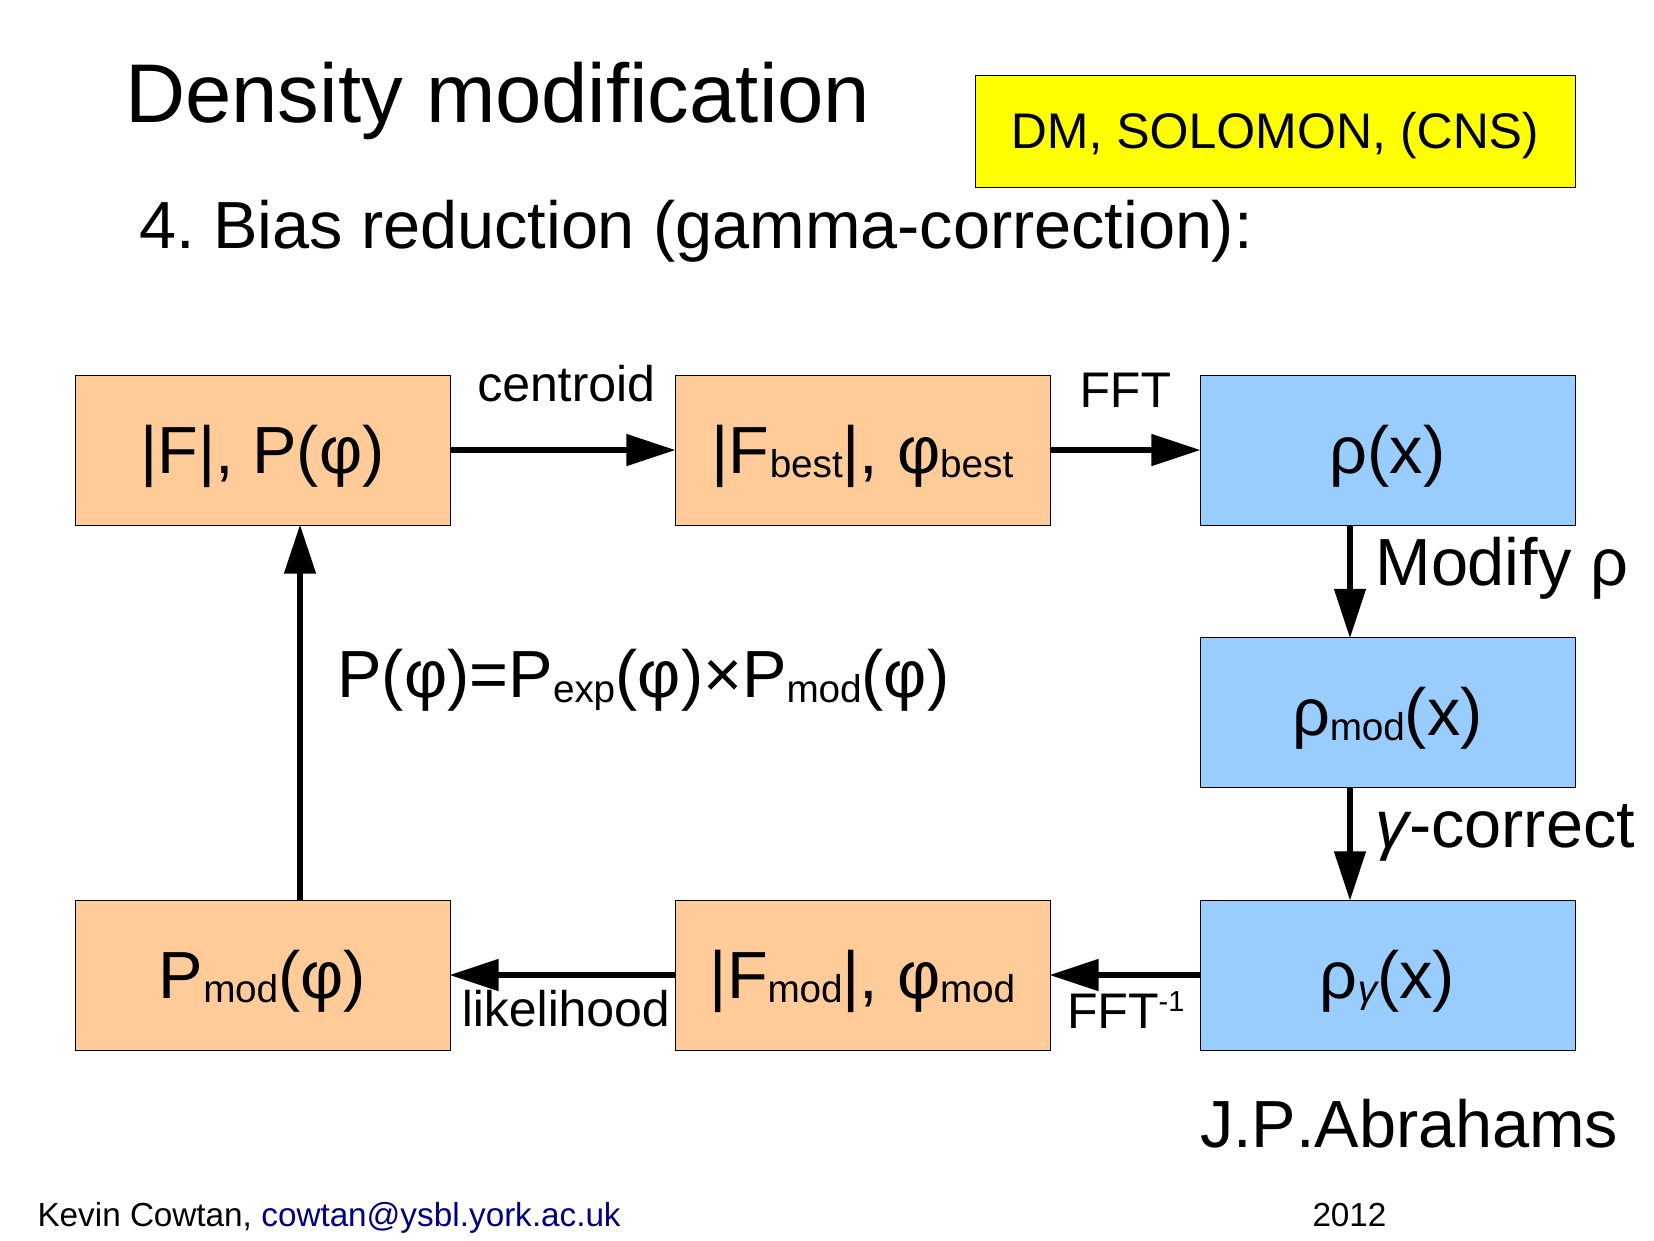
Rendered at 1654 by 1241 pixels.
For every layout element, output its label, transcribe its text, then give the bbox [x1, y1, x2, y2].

text_box |Fbest|, φbest [675, 375, 1051, 526]
text_box P(φ)=Pexp(φ)×Pmod(φ) [337, 637, 950, 735]
list 4. Bias reduction (gamma-correction): [1351, 788, 1534, 900]
text_box ρ(x) [1200, 375, 1576, 526]
text_box γ-correct [1375, 787, 1637, 863]
text_box DM, SOLOMON, (CNS) [975, 75, 1576, 188]
text_box ρmod(x) [1200, 637, 1576, 788]
text_box FFT [1079, 362, 1172, 419]
text_box centroid [477, 355, 656, 412]
text_box Pmod(φ) [75, 900, 451, 1051]
list 4. Bias reduction (gamma-correction): [121, 187, 1534, 1127]
text_box J.P.Abrahams [1200, 1087, 1619, 1171]
text_box likelihood [461, 981, 670, 1038]
text_box |F|, P(φ) [75, 375, 451, 526]
text_box Modify ρ [1375, 525, 1630, 600]
text_box |Fmod|, φmod [675, 900, 1051, 1051]
list 4. Bias reduction (gamma-correction): [1351, 526, 1534, 637]
text_box ργ(x) [1200, 900, 1576, 1051]
text_box FFT-1 [1067, 982, 1185, 1041]
title Density modification [125, 37, 1538, 151]
